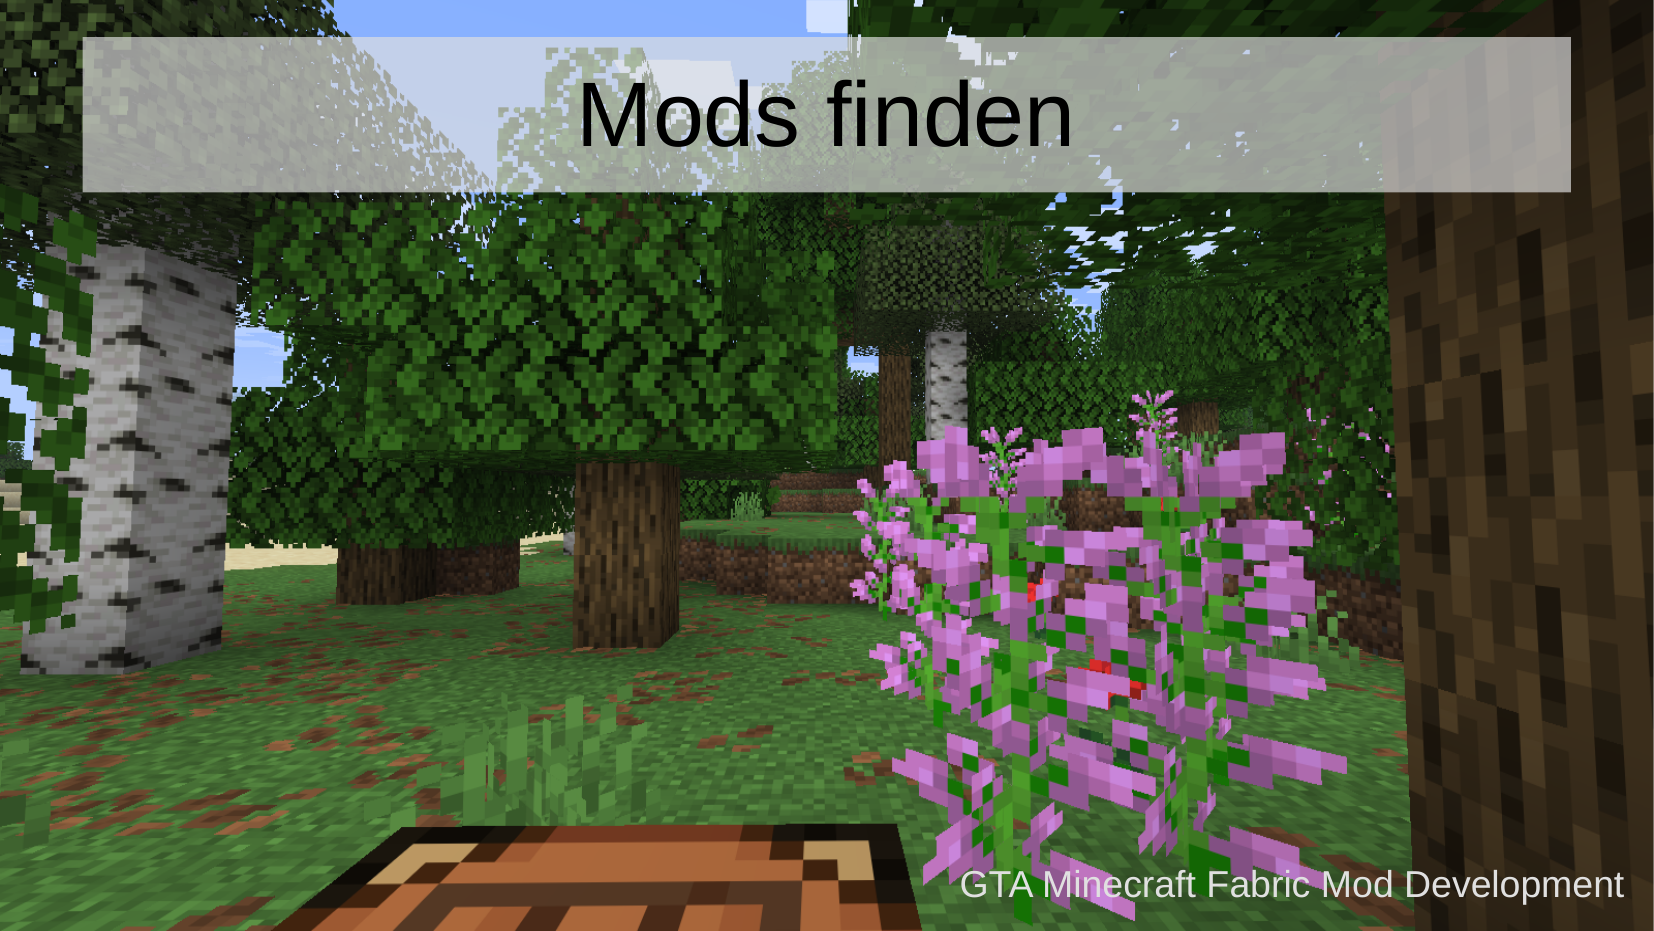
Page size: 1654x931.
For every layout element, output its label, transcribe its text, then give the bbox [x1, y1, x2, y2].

picture [0, 0, 1654, 931]
title Mods finden [82, 37, 1571, 193]
